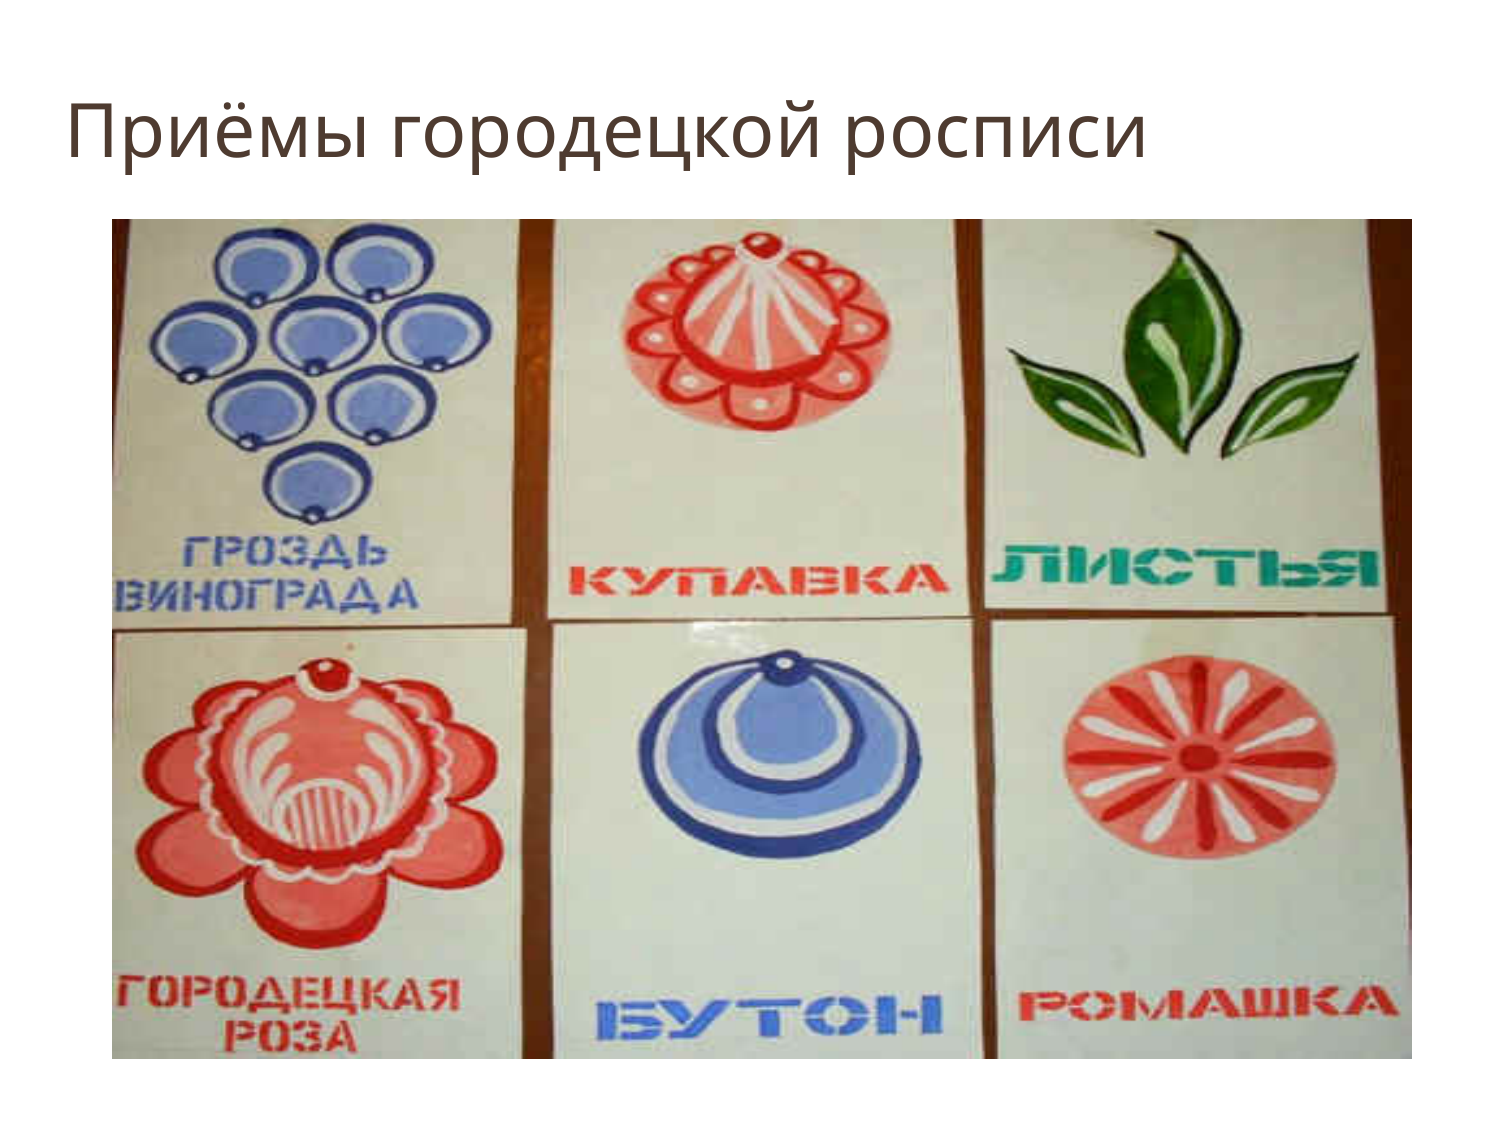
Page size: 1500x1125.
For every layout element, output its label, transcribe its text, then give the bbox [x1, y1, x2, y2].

title Приёмы городецкой росписи [50, 75, 1475, 213]
picture [112, 219, 1412, 1059]
